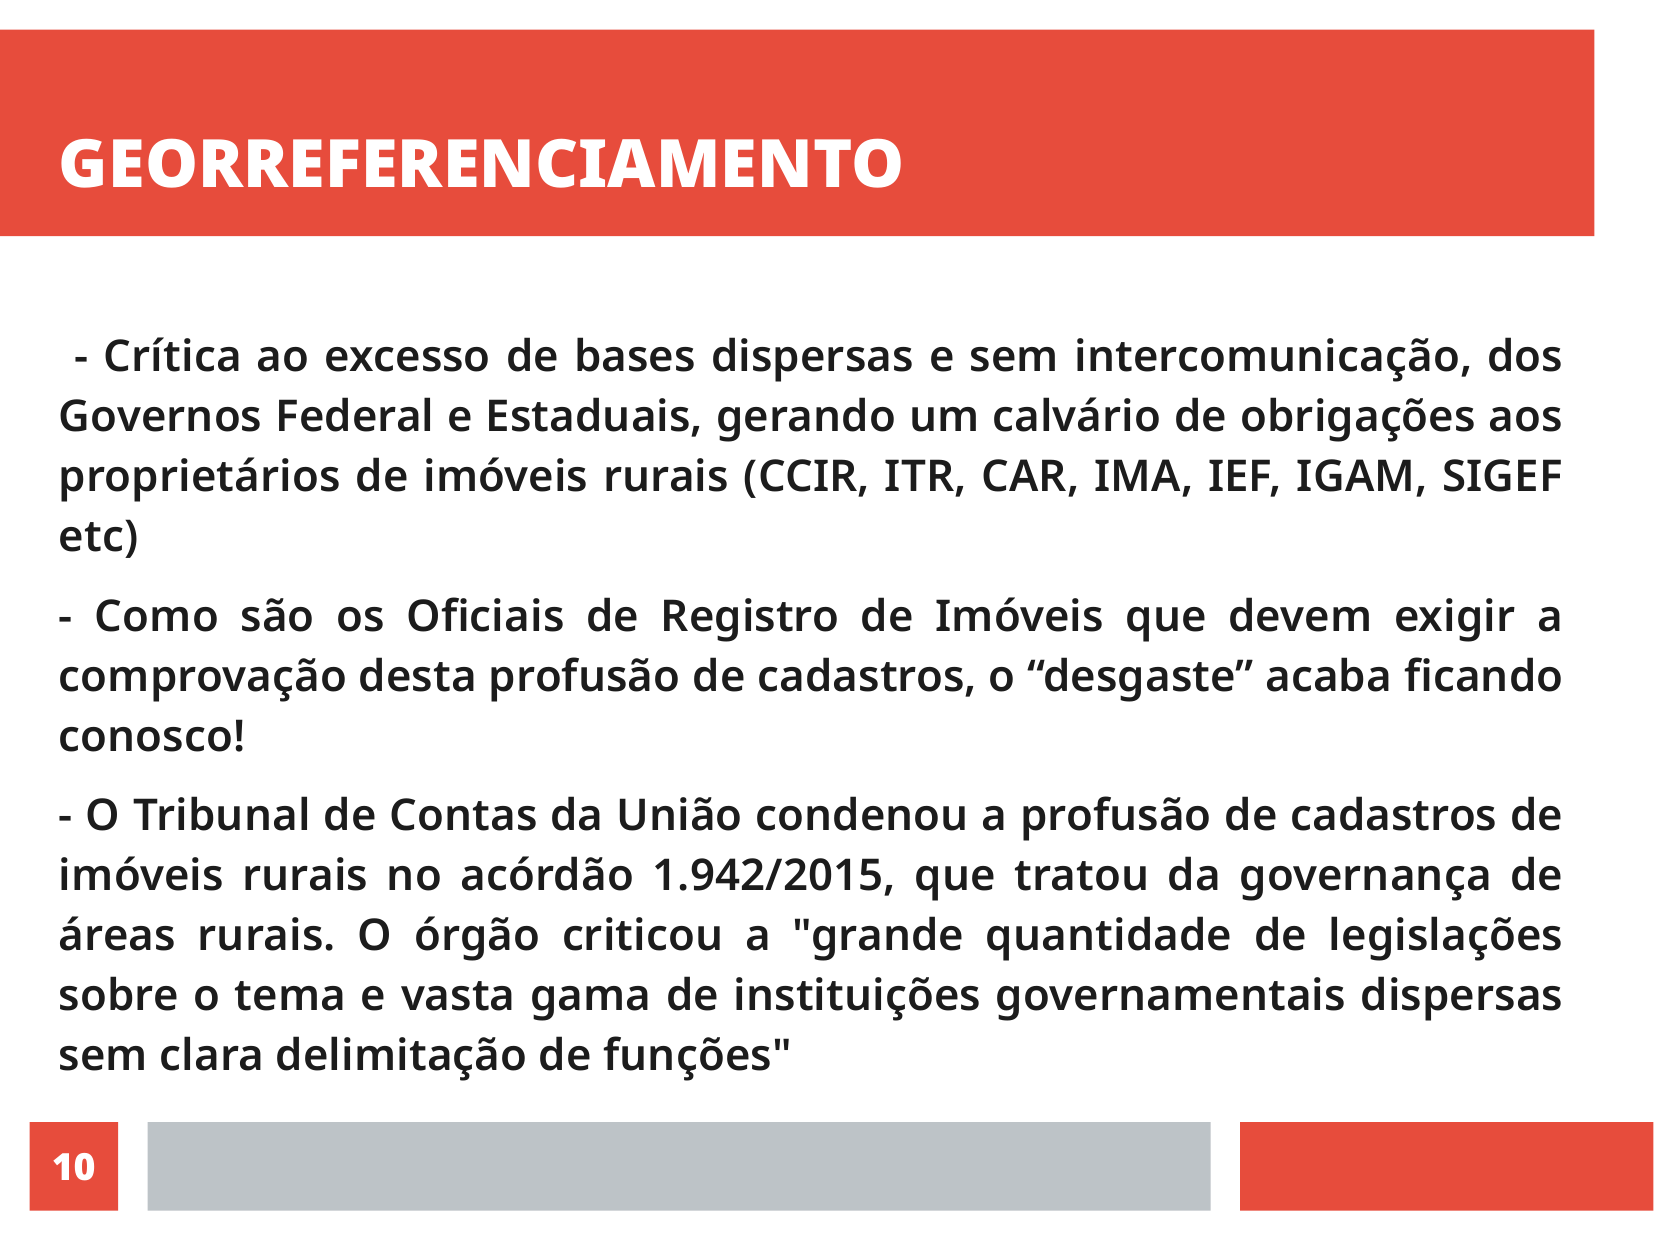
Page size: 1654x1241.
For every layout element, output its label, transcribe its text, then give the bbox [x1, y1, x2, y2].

title GEORREFERENCIAMENTO [59, 59, 1595, 207]
list - Crítica ao excesso de bases dispersas e sem intercomunicação, dos Governos Federal e Estaduais, gerando um calvário de obrigações aos proprietários de imóveis rurais (CCIR, ITR, CAR, IMA, IEF, IGAM, SIGEF etc) - Como são os Oficiais de Registro de Imóveis que devem exigir a comprovação desta profusão de cadastros, o “desgaste” acaba ficando conosco! - O Tribunal de Contas da União condenou a profusão de cadastros de imóveis rurais no acórdão 1.942/2015, que tratou da governança de áreas rurais. O órgão criticou a "grande quantidade de legislações sobre o tema e vasta gama de instituições governamentais dispersas sem clara delimitação de funções" [59, 324, 1565, 1093]
